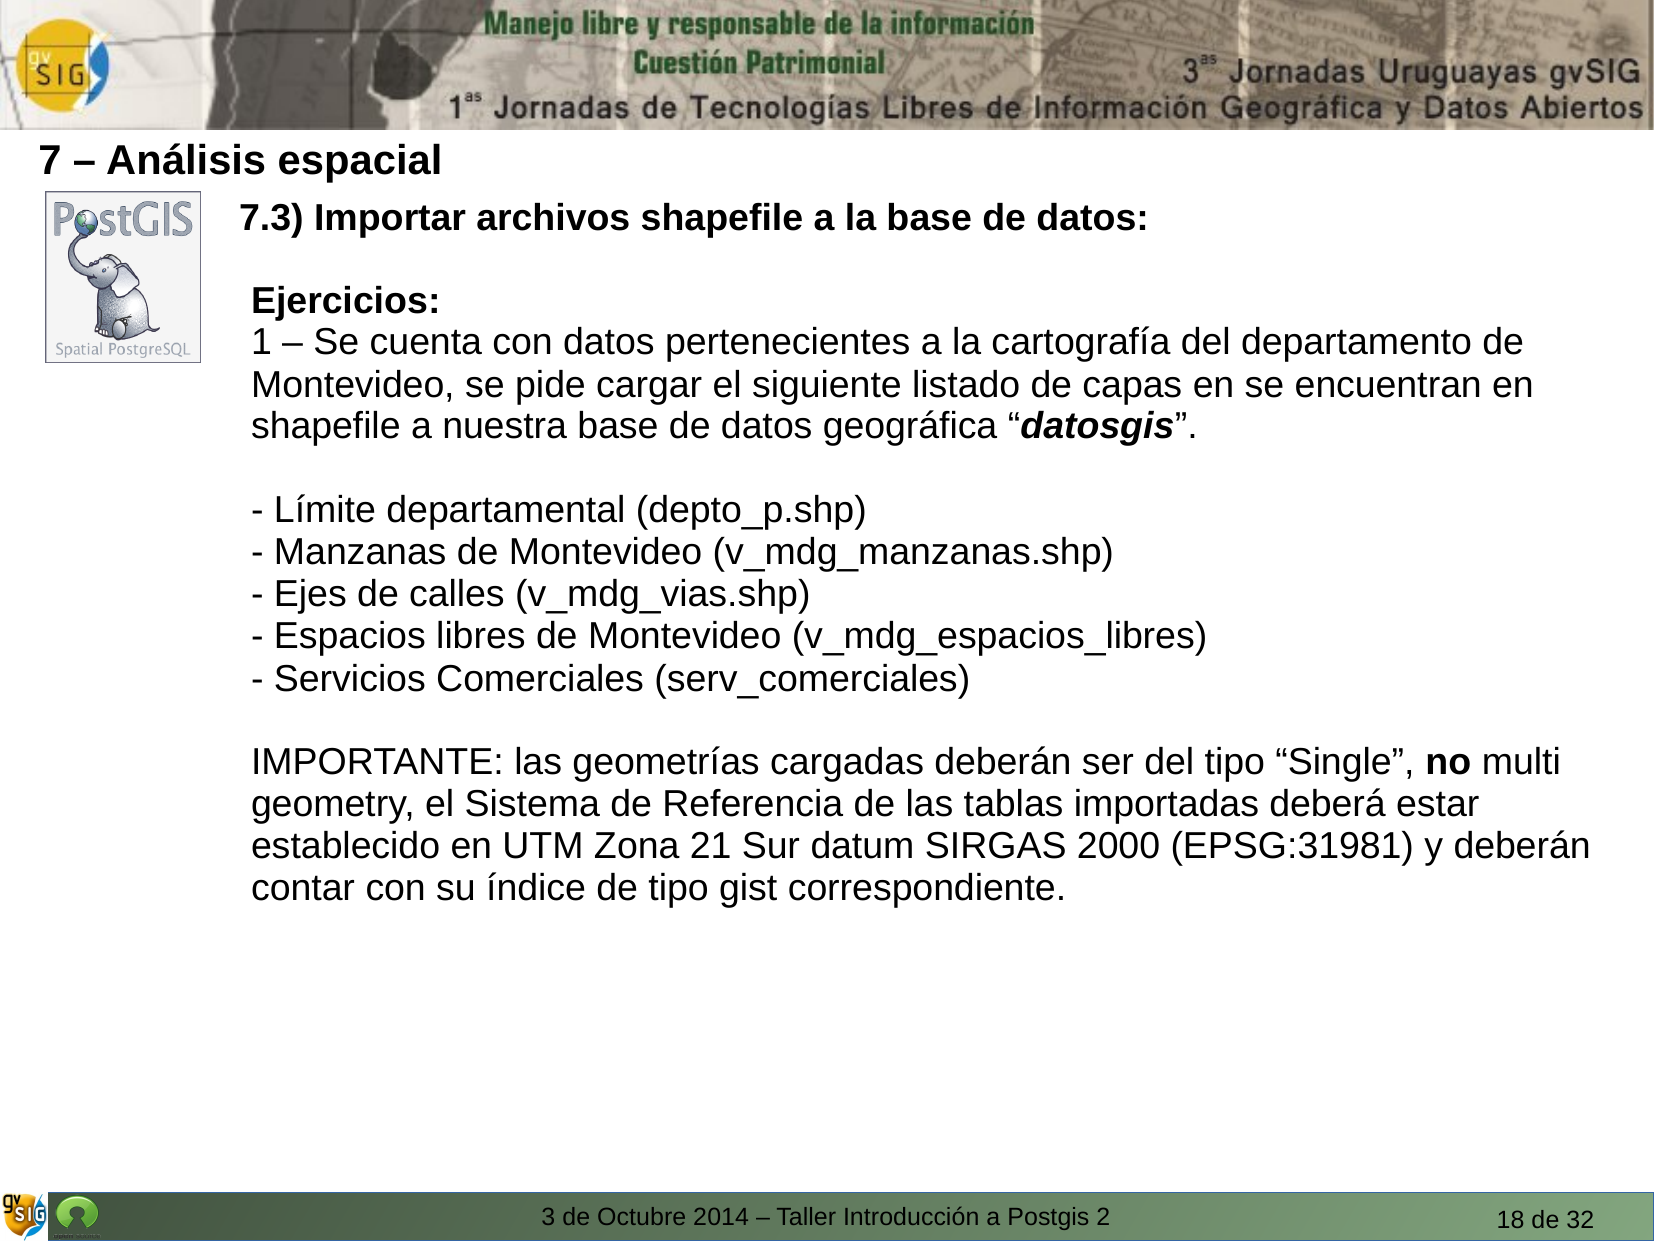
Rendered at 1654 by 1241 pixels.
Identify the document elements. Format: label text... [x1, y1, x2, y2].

text_box <número> de 32 [1481, 1198, 1654, 1241]
picture [0, 0, 1654, 130]
text_box Ejercicios: 1 – Se cuenta con datos pertenecientes a la cartografía del departamento de Montevideo, se pide cargar el siguiente listado de capas en se encuentran en shapefile a nuestra base de datos geográfica “datosgis”. - Límite departamental (depto_p.shp) - Manzanas de Montevideo (v_mdg_manzanas.shp) - Ejes de calles (v_mdg_vias.shp) - Espacios libres de Montevideo (v_mdg_espacios_libres) - Servicios Comerciales (serv_comerciales) IMPORTANTE: las geometrías cargadas deberán ser del tipo “Single”, no multi geometry, el Sistema de Referencia de las tablas importadas deberá estar establecido en UTM Zona 21 Sur datum SIRGAS 2000 (EPSG:31981) y deberán contar con su índice de tipo gist correspondiente. [236, 271, 1607, 917]
text_box 7 – Análisis espacial [23, 129, 1630, 192]
picture [0, 1192, 107, 1241]
text_box 7.3) Importar archivos shapefile a la base de datos: [224, 188, 1619, 249]
picture [45, 191, 201, 363]
text_box 3 de Octubre 2014 – Taller Introducción a Postgis 2 [107, 1192, 1654, 1241]
